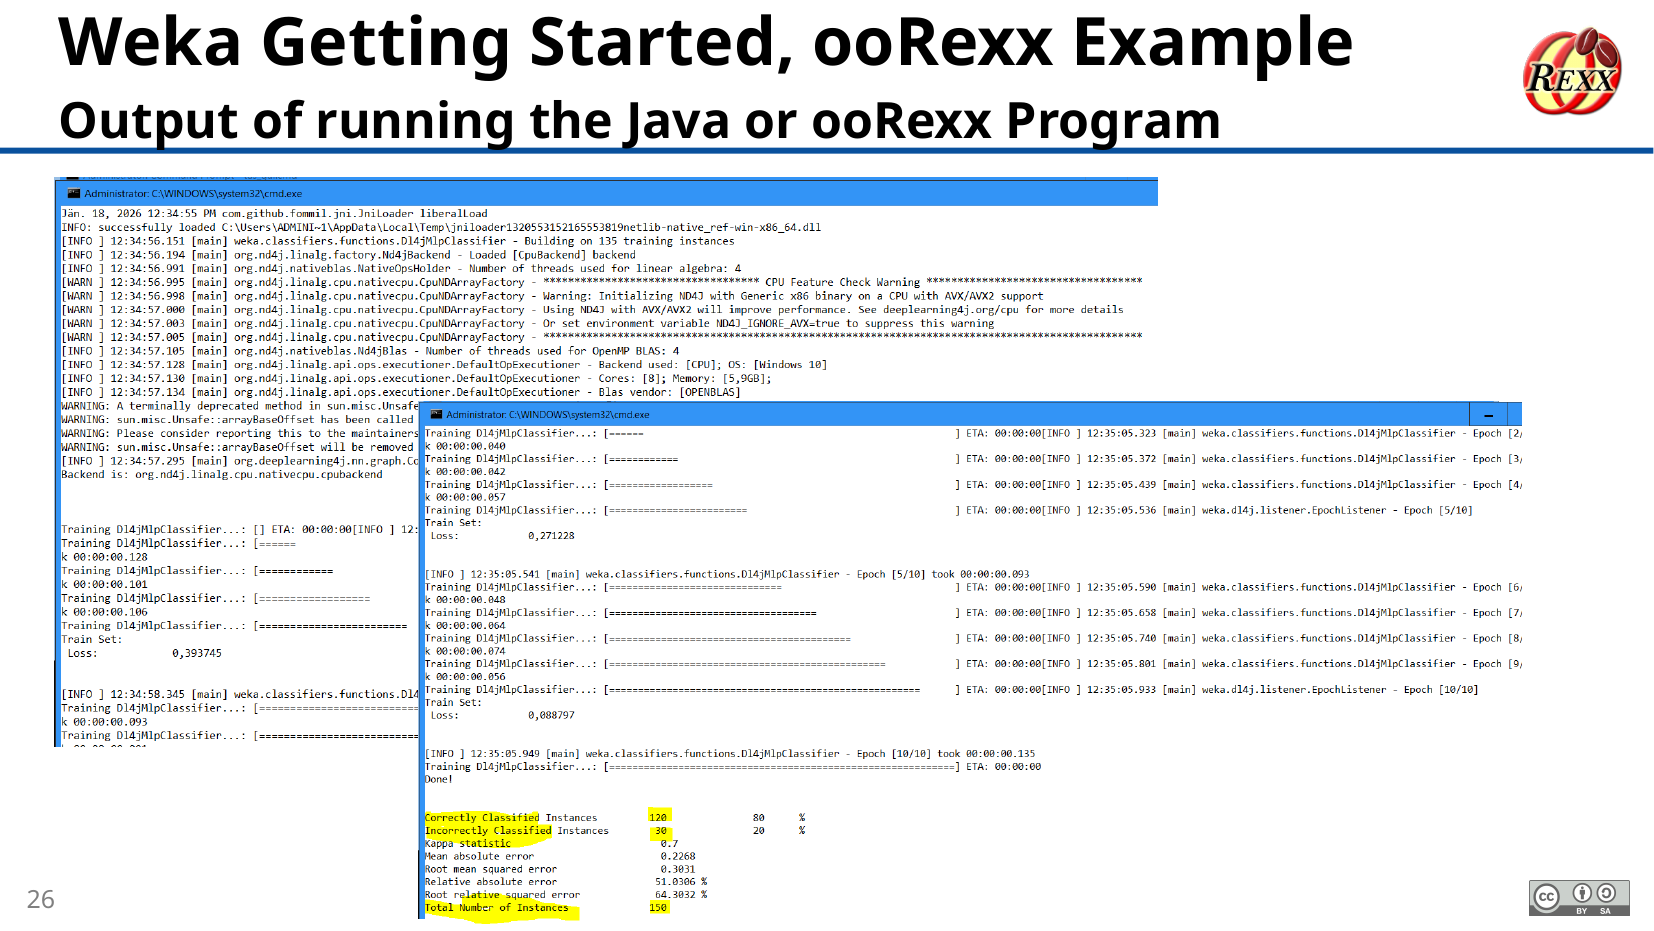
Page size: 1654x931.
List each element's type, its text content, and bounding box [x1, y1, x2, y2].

picture [54, 177, 1522, 924]
title Weka Getting Started, ooRexx Example Output of running the Java or ooRexx Program [0, 0, 1654, 150]
